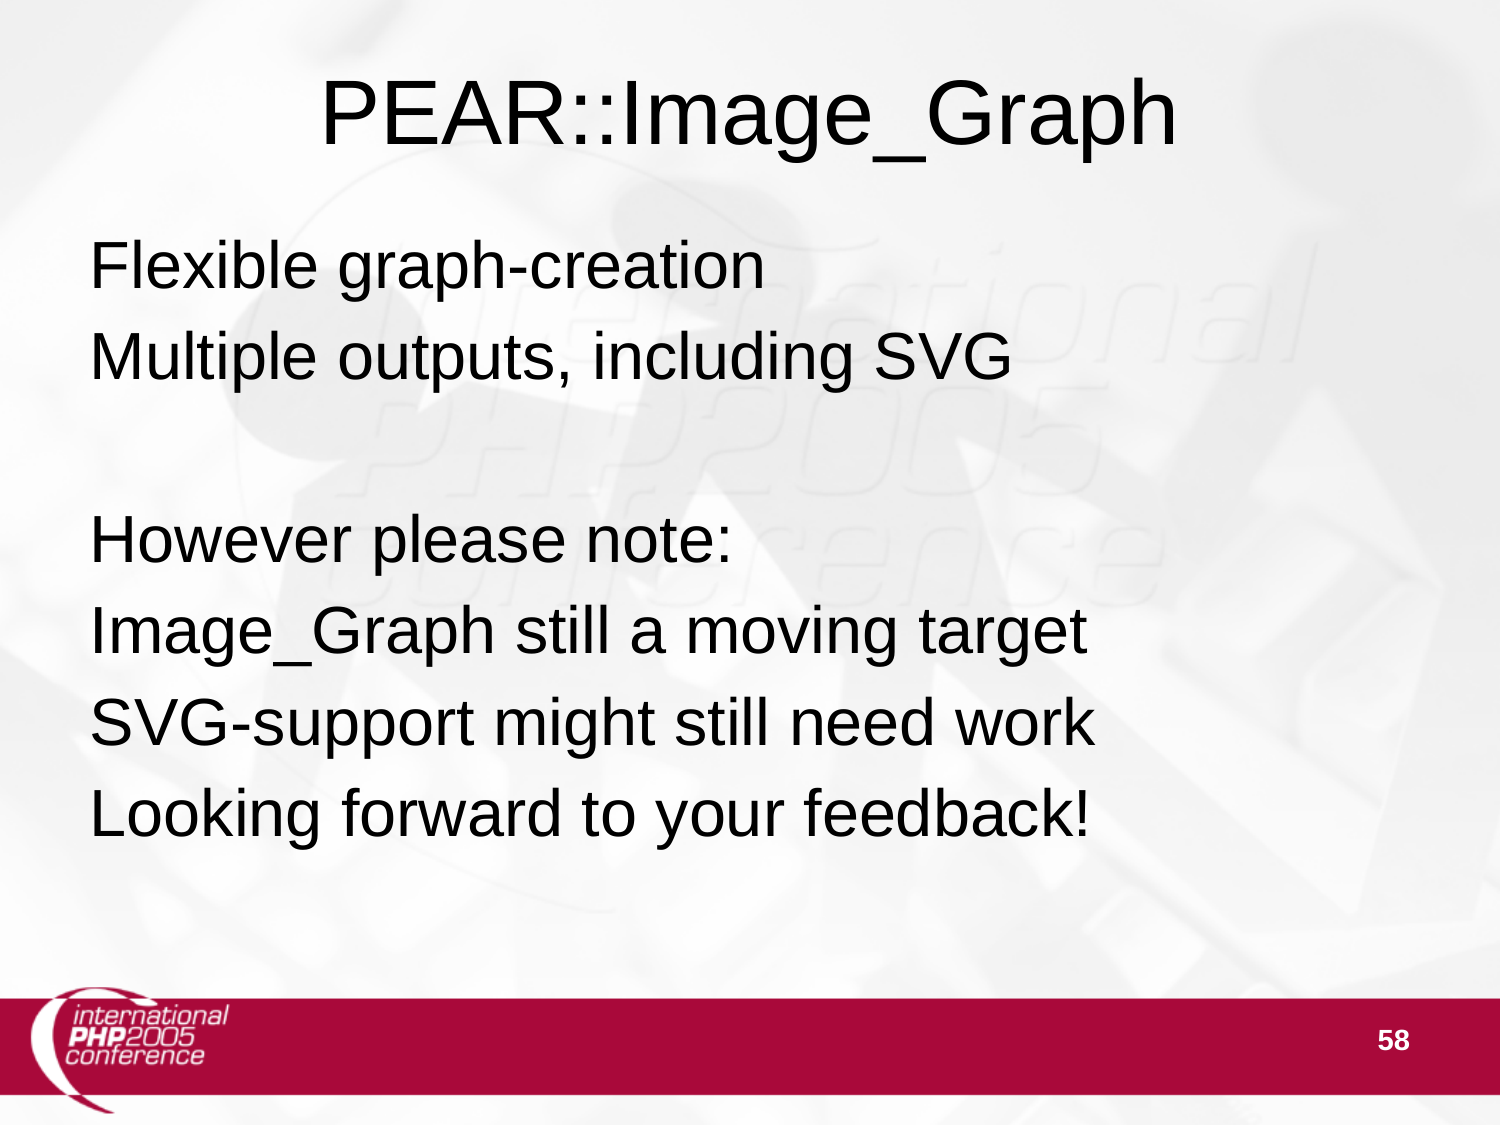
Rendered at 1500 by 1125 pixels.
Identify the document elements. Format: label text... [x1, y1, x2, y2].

list Flexible graph-creation Multiple outputs, including SVG However please note: Image_Graph still a moving target SVG-support might still need work Looking forward to your feedback! [75, 220, 1426, 977]
picture [0, 0, 1500, 1125]
title PEAR::Image_Graph [75, 18, 1426, 207]
